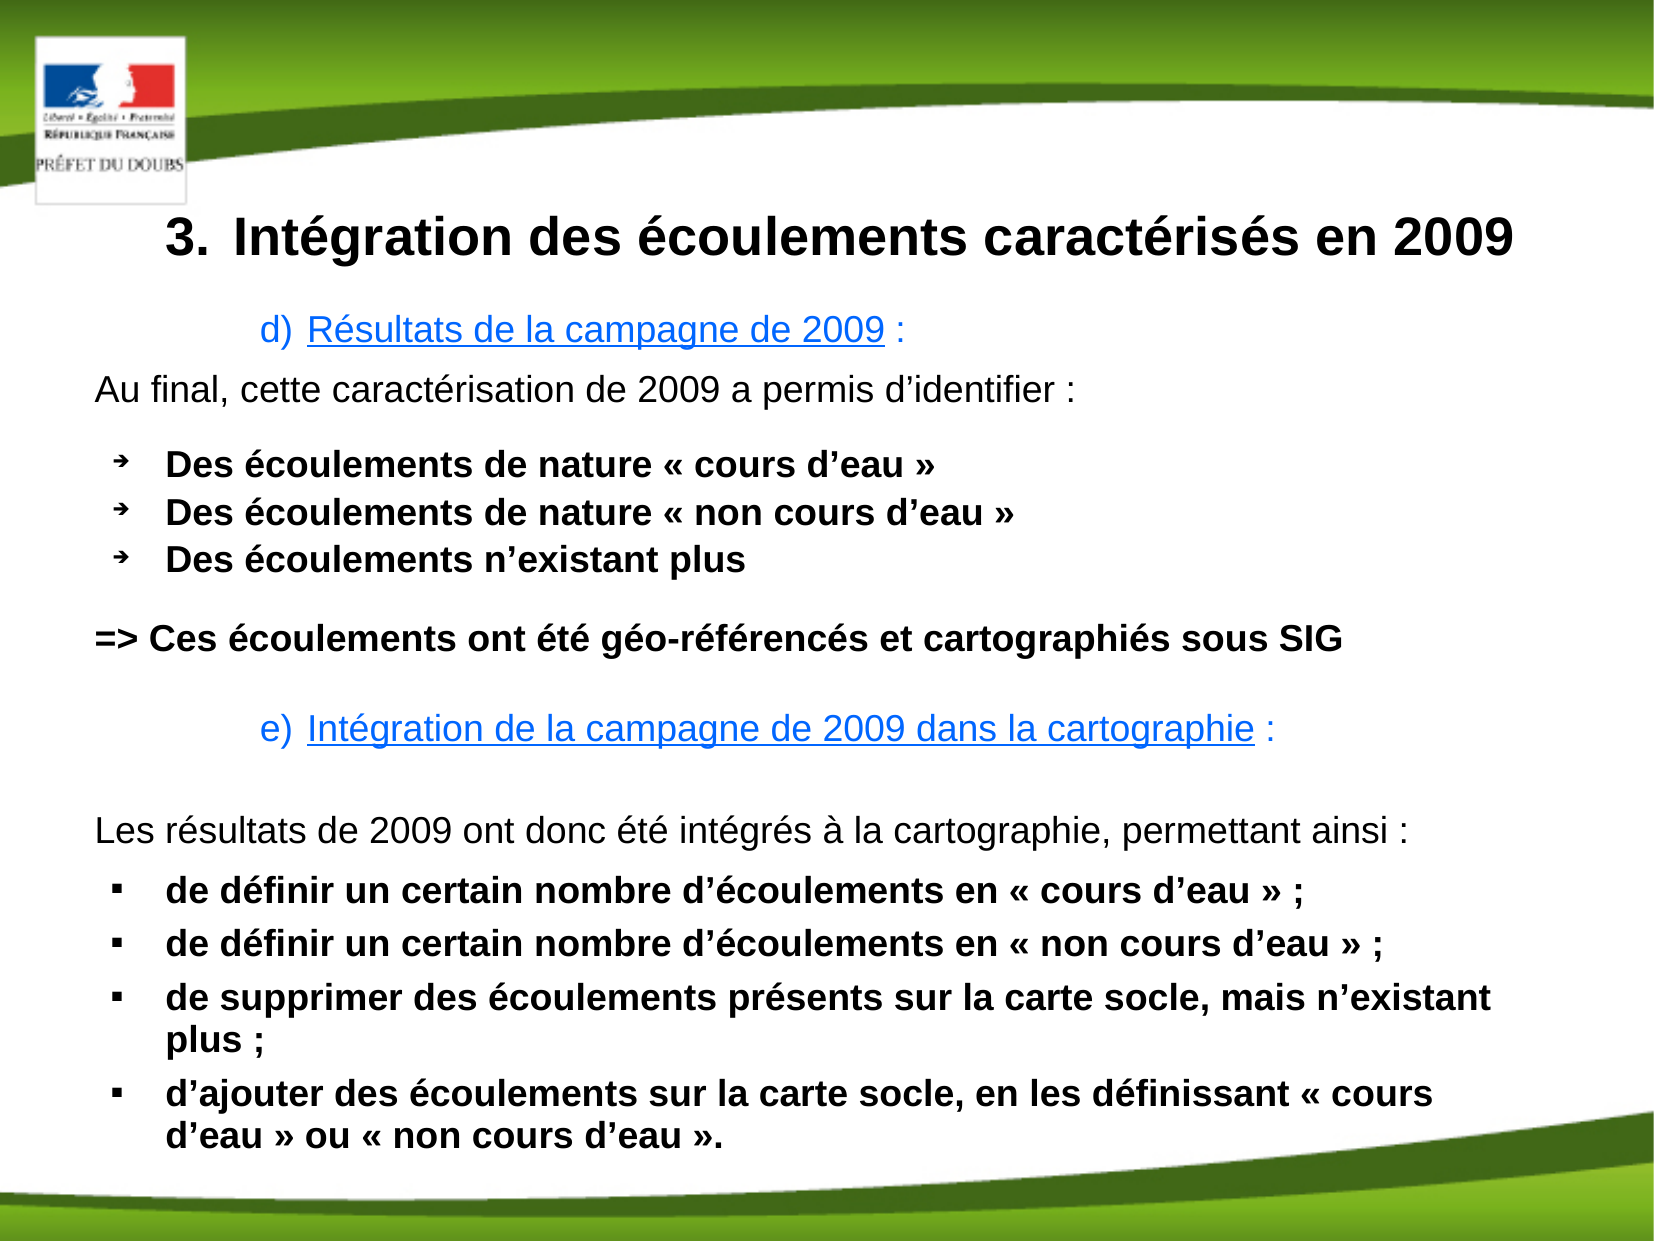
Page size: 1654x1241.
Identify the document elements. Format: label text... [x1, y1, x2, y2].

list Intégration des écoulements caractérisés en 2009 Résultats de la campagne de 2009 : Au final, cette caractérisation de 2009 a permis d’identifier : Des écoulements de nature « cours d’eau » Des écoulements de nature « non cours d’eau » Des écoulements n’existant plus => Ces écoulements ont été géo-référencés et cartographiés sous SIG Intégration de la campagne de 2009 dans la cartographie : Les résultats de 2009 ont donc été intégrés à la cartographie, permettant ainsi : de définir un certain nombre d’écoulements en « cours d’eau » ; de définir un certain nombre d’écoulements en « non cours d’eau » ; de supprimer des écoulements présents sur la carte socle, mais n’existant plus ; d’ajouter des écoulements sur la carte socle, en les définissant « cours d’eau » ou « non cours d’eau ». [76, 206, 1565, 1201]
picture [0, 0, 1654, 1241]
